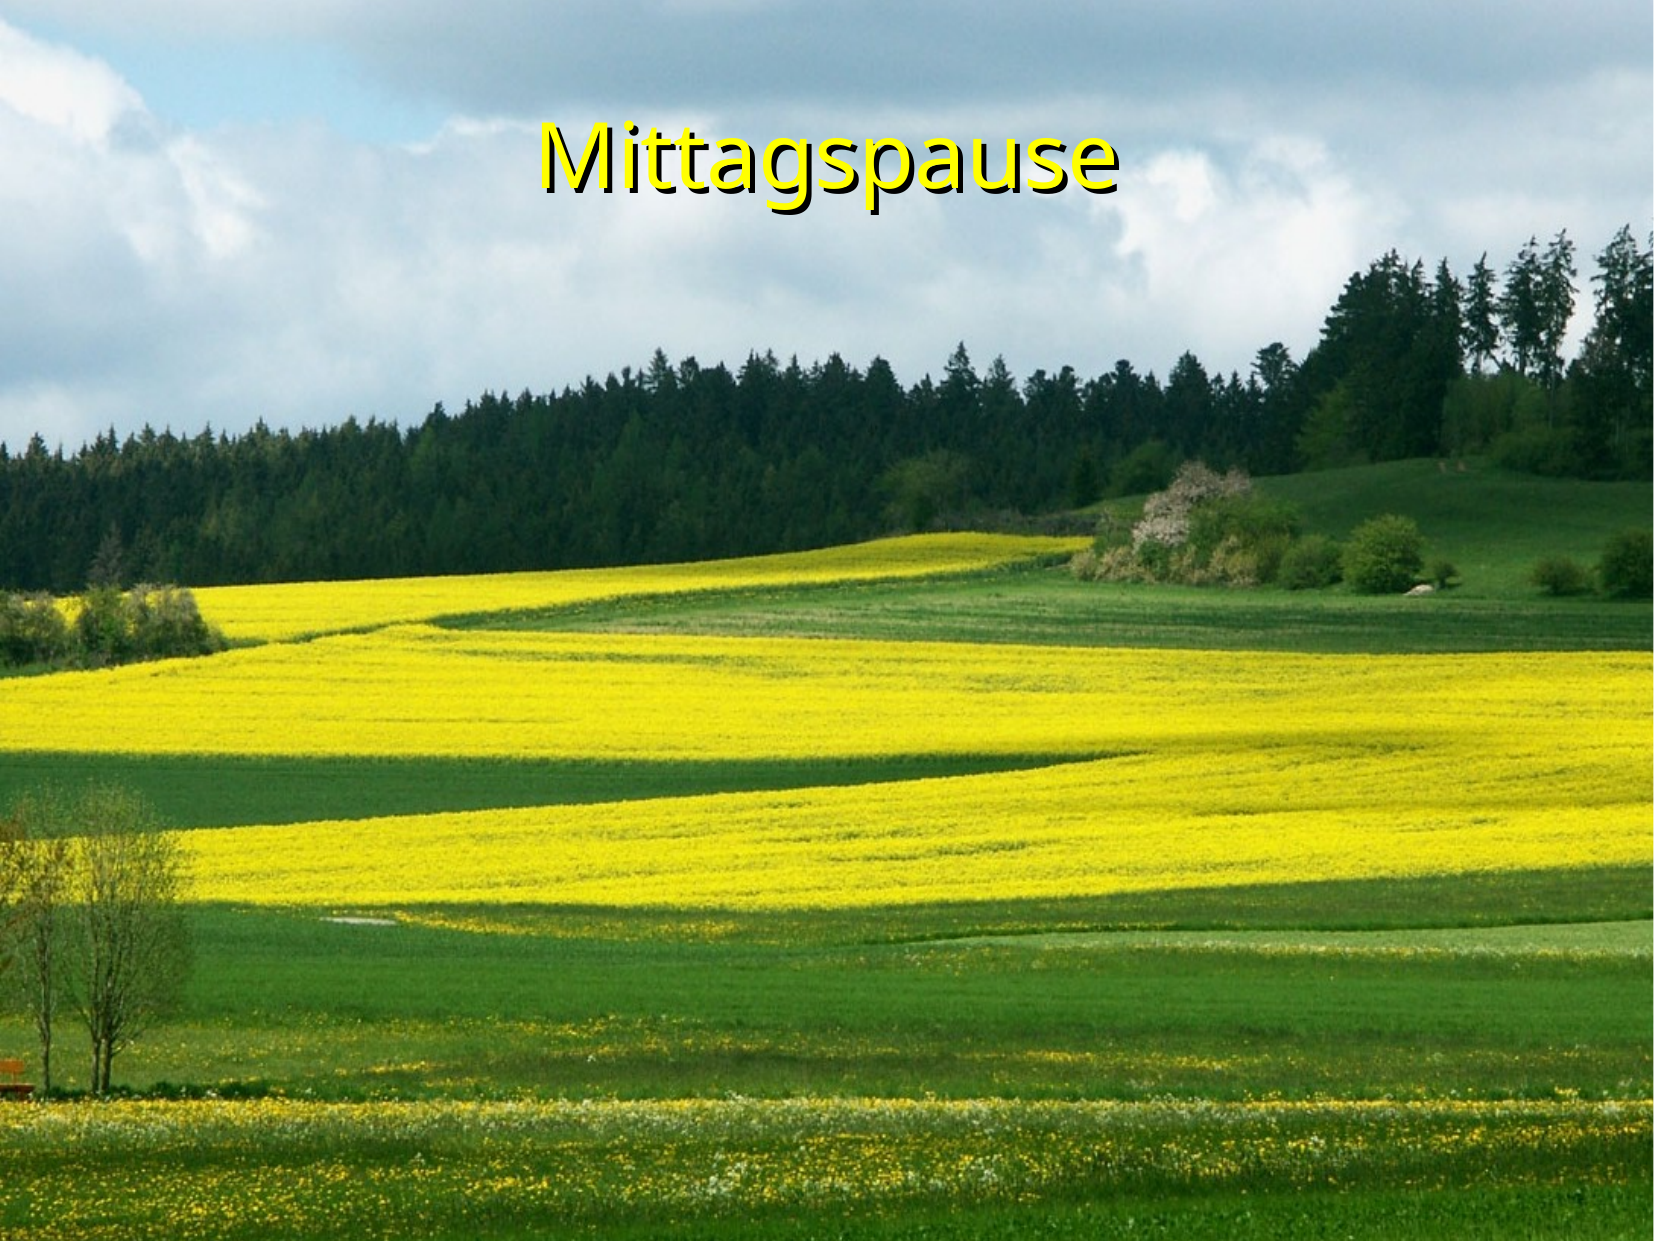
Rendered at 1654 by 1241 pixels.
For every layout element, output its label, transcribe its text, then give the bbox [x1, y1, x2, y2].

picture [0, 0, 1654, 1241]
title Mittagspause [82, 43, 1571, 263]
